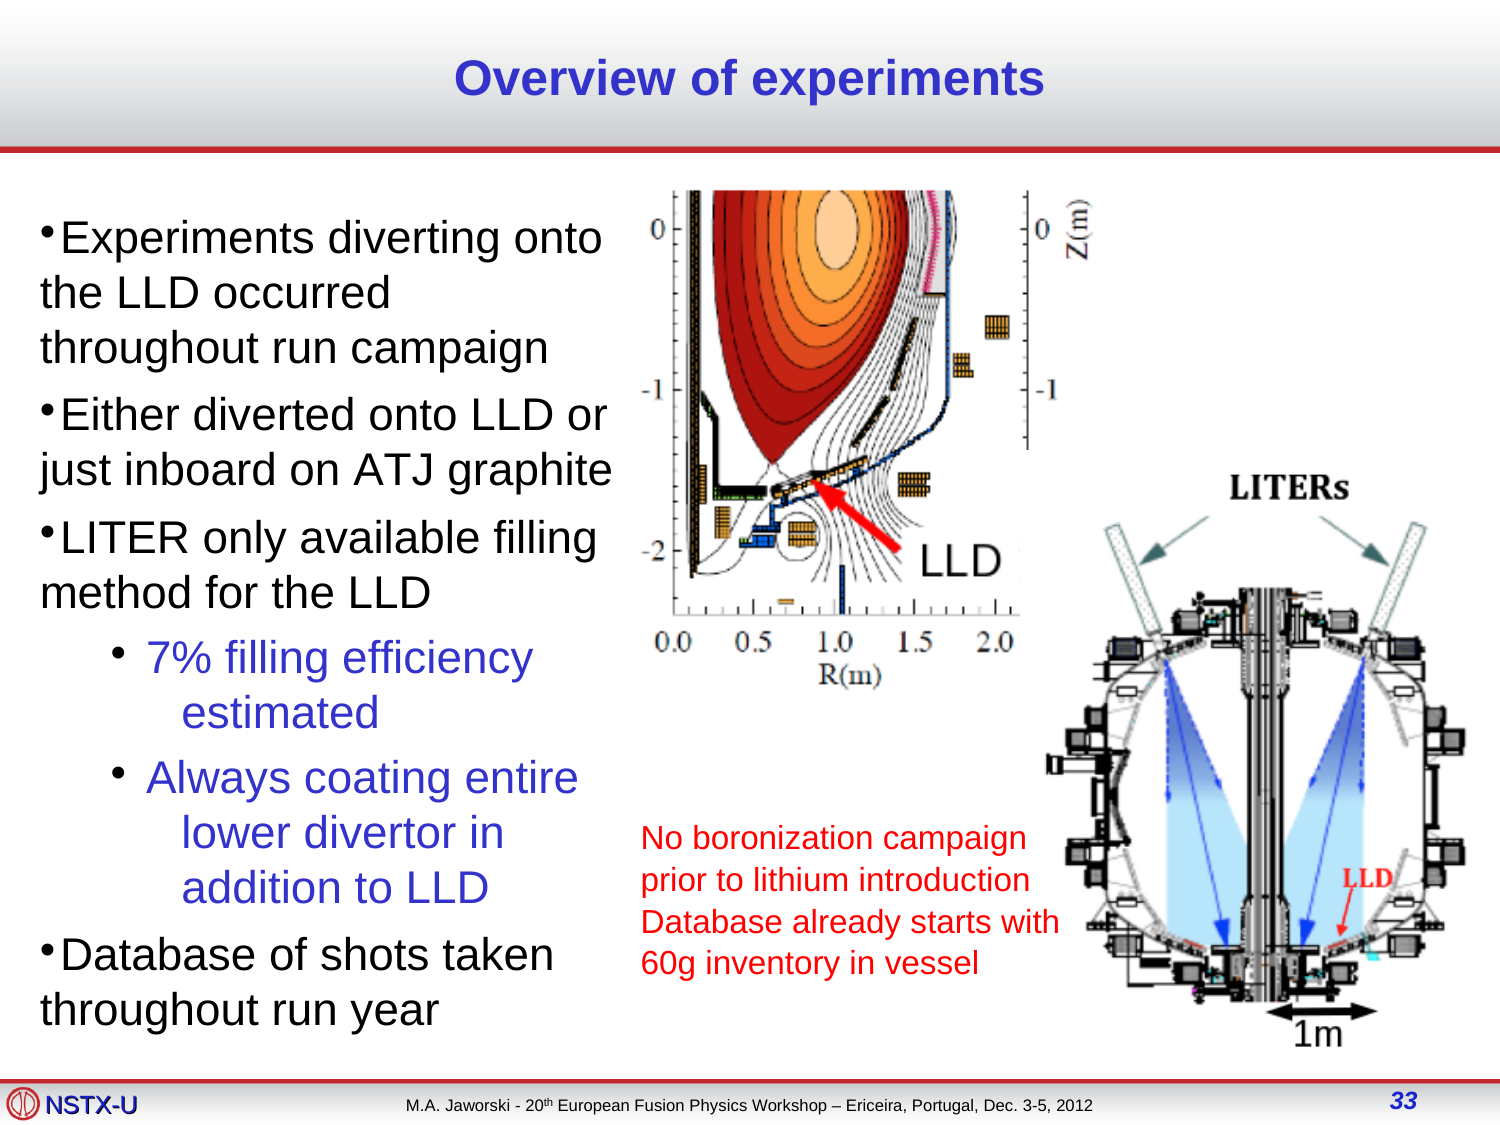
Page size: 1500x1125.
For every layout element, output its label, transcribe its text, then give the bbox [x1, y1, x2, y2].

title Overview of experiments [0, 0, 1500, 158]
text_box No boronization campaign prior to lithium introduction Database already starts with 60g inventory in vessel [625, 807, 1076, 971]
picture [626, 187, 1500, 1051]
text_box 33 [1374, 1076, 1500, 1124]
list Experiments diverting onto the LLD occurred throughout run campaign Either diverted onto LLD or just inboard on ATJ graphite LITER only available filling method for the LLD 7% filling efficiency estimated Always coating entire lower divertor in addition to LLD Database of shots taken throughout run year [24, 200, 638, 1051]
